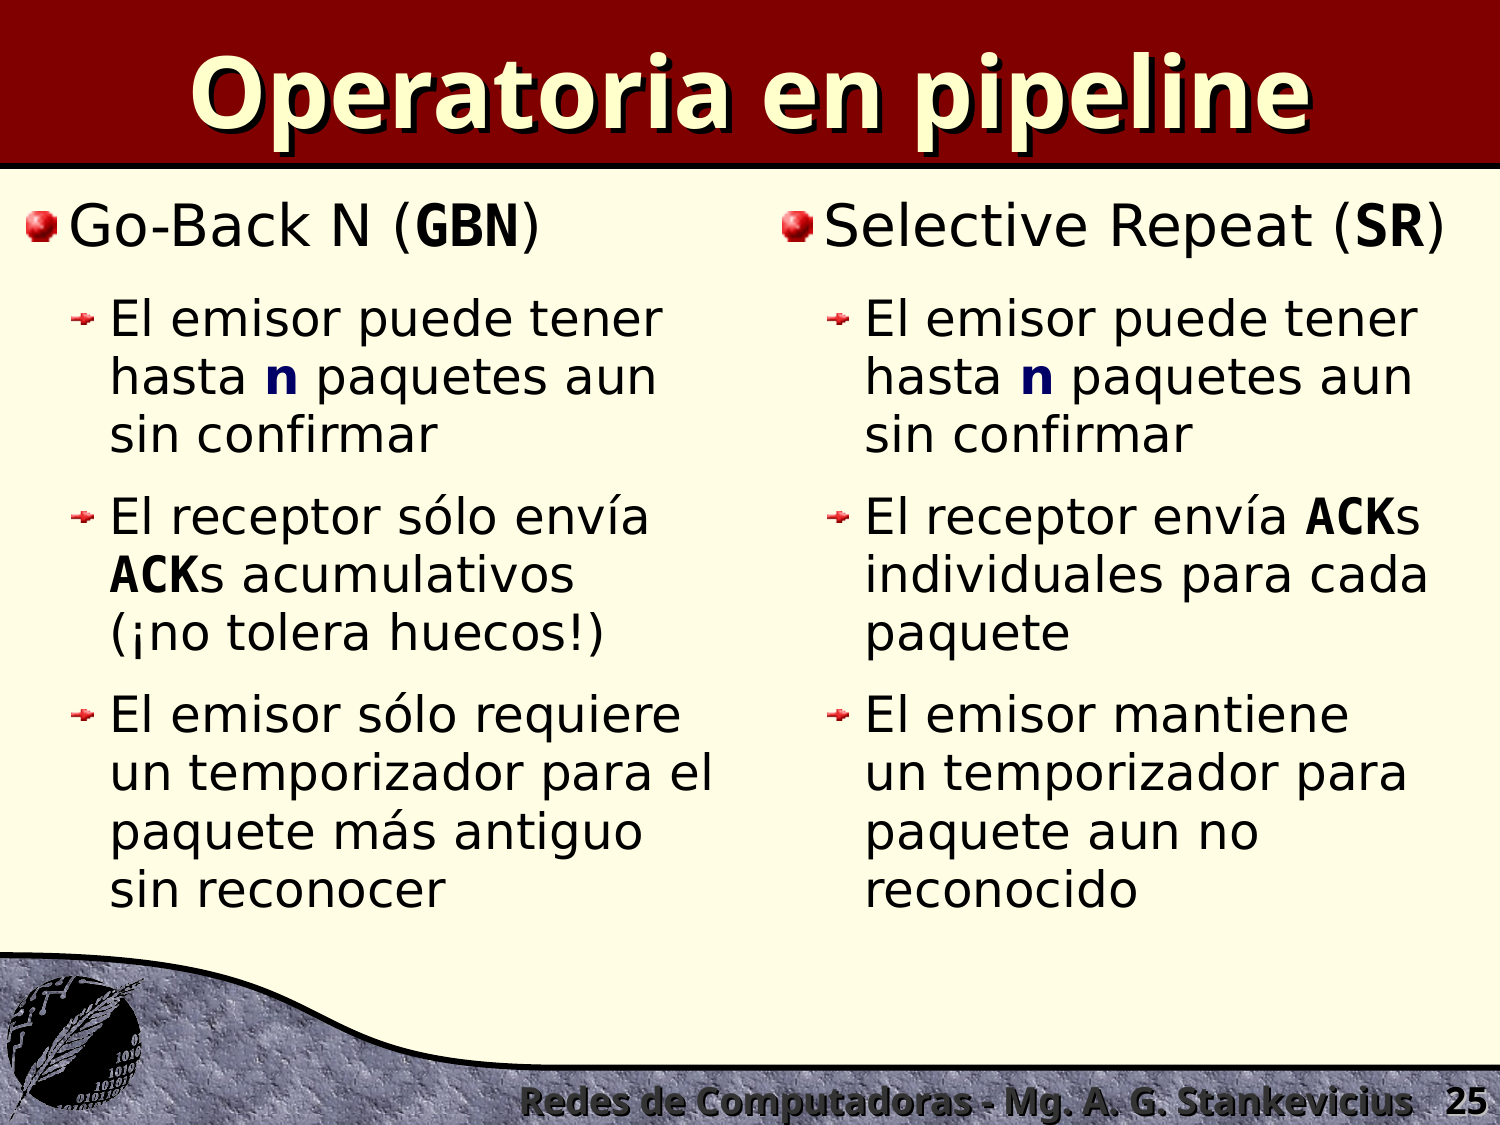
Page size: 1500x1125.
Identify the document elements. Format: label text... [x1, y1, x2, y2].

picture [1047, 1100, 1054, 1110]
title Operatoria en pipeline [15, 5, 1485, 160]
list Go-Back N (GBN) El emisor puede tener hasta n paquetes aun sin confirmar El receptor sólo envía ACKs acumulativos (¡no tolera huecos!) El emisor sólo requiere un temporizador para el paquete más antiguo sin reconocer [11, 192, 732, 920]
picture [790, 1100, 795, 1110]
list Selective Repeat (SR) El emisor puede tener hasta n paquetes aun sin confirmar El receptor envía ACKs individuales para cada paquete El emisor mantiene un temporizador para paquete aun no reconocido [767, 192, 1487, 920]
picture [0, 959, 1500, 1125]
